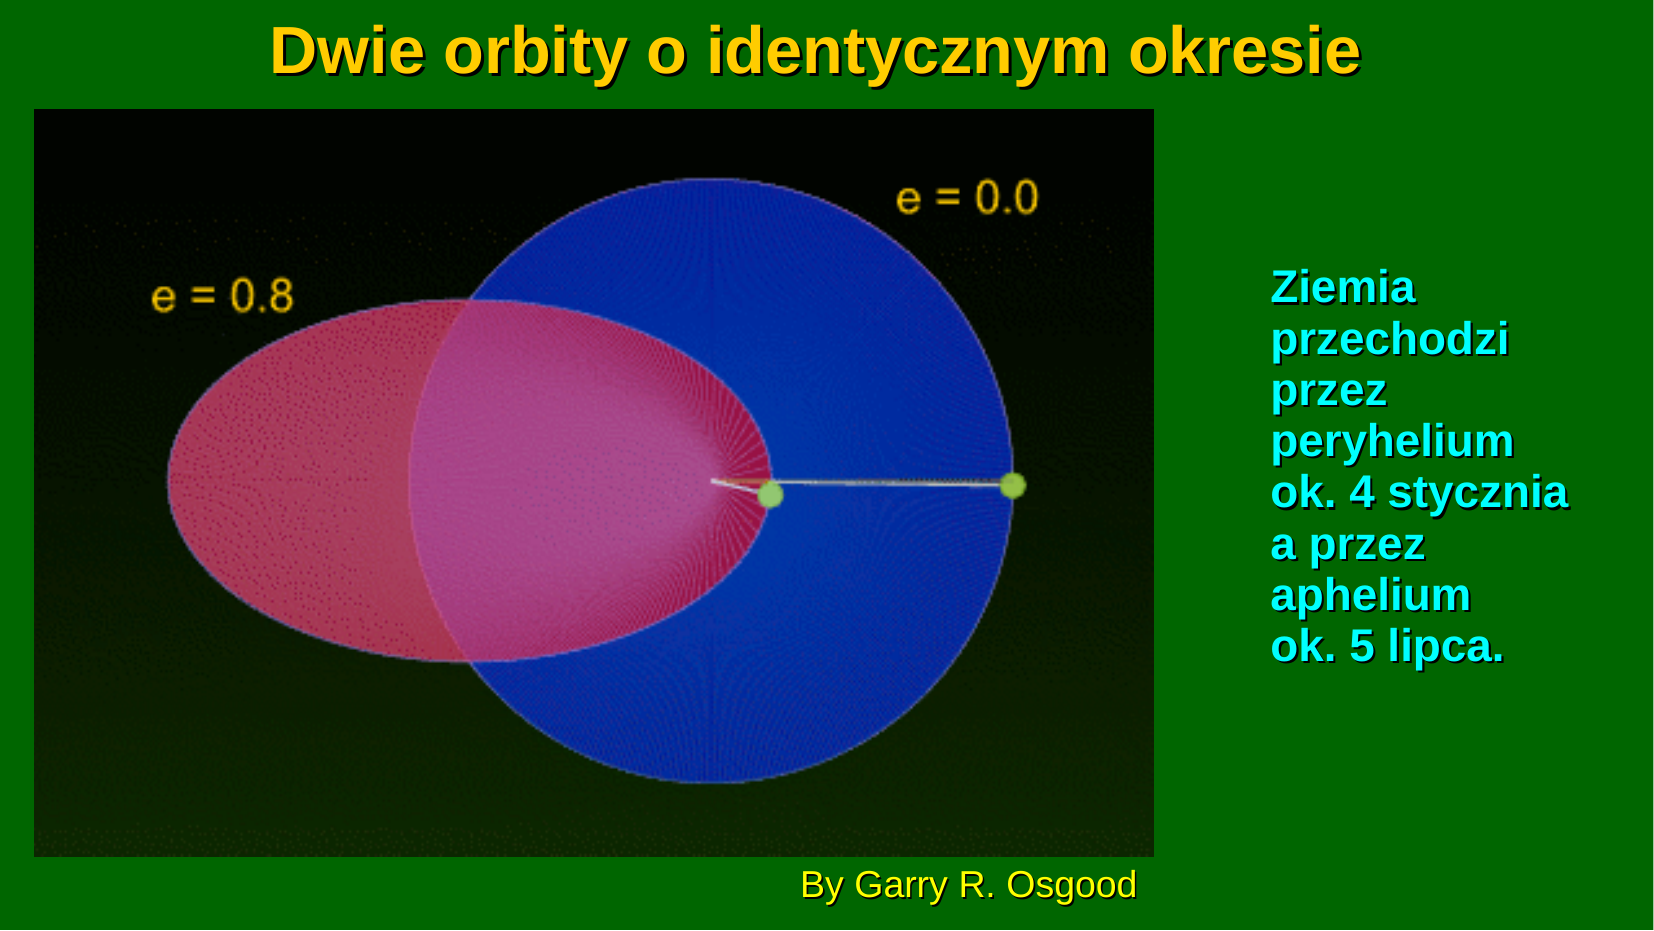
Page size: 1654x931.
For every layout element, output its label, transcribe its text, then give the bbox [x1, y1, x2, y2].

title Dwie orbity o identycznym okresie [257, 10, 1375, 90]
text_box Ziemia przechodzi przez peryhelium ok. 4 stycznia a przez aphelium ok. 5 lipca. [1255, 254, 1597, 679]
text_box By Garry R. Osgood [785, 857, 1153, 913]
picture [34, 109, 1154, 857]
